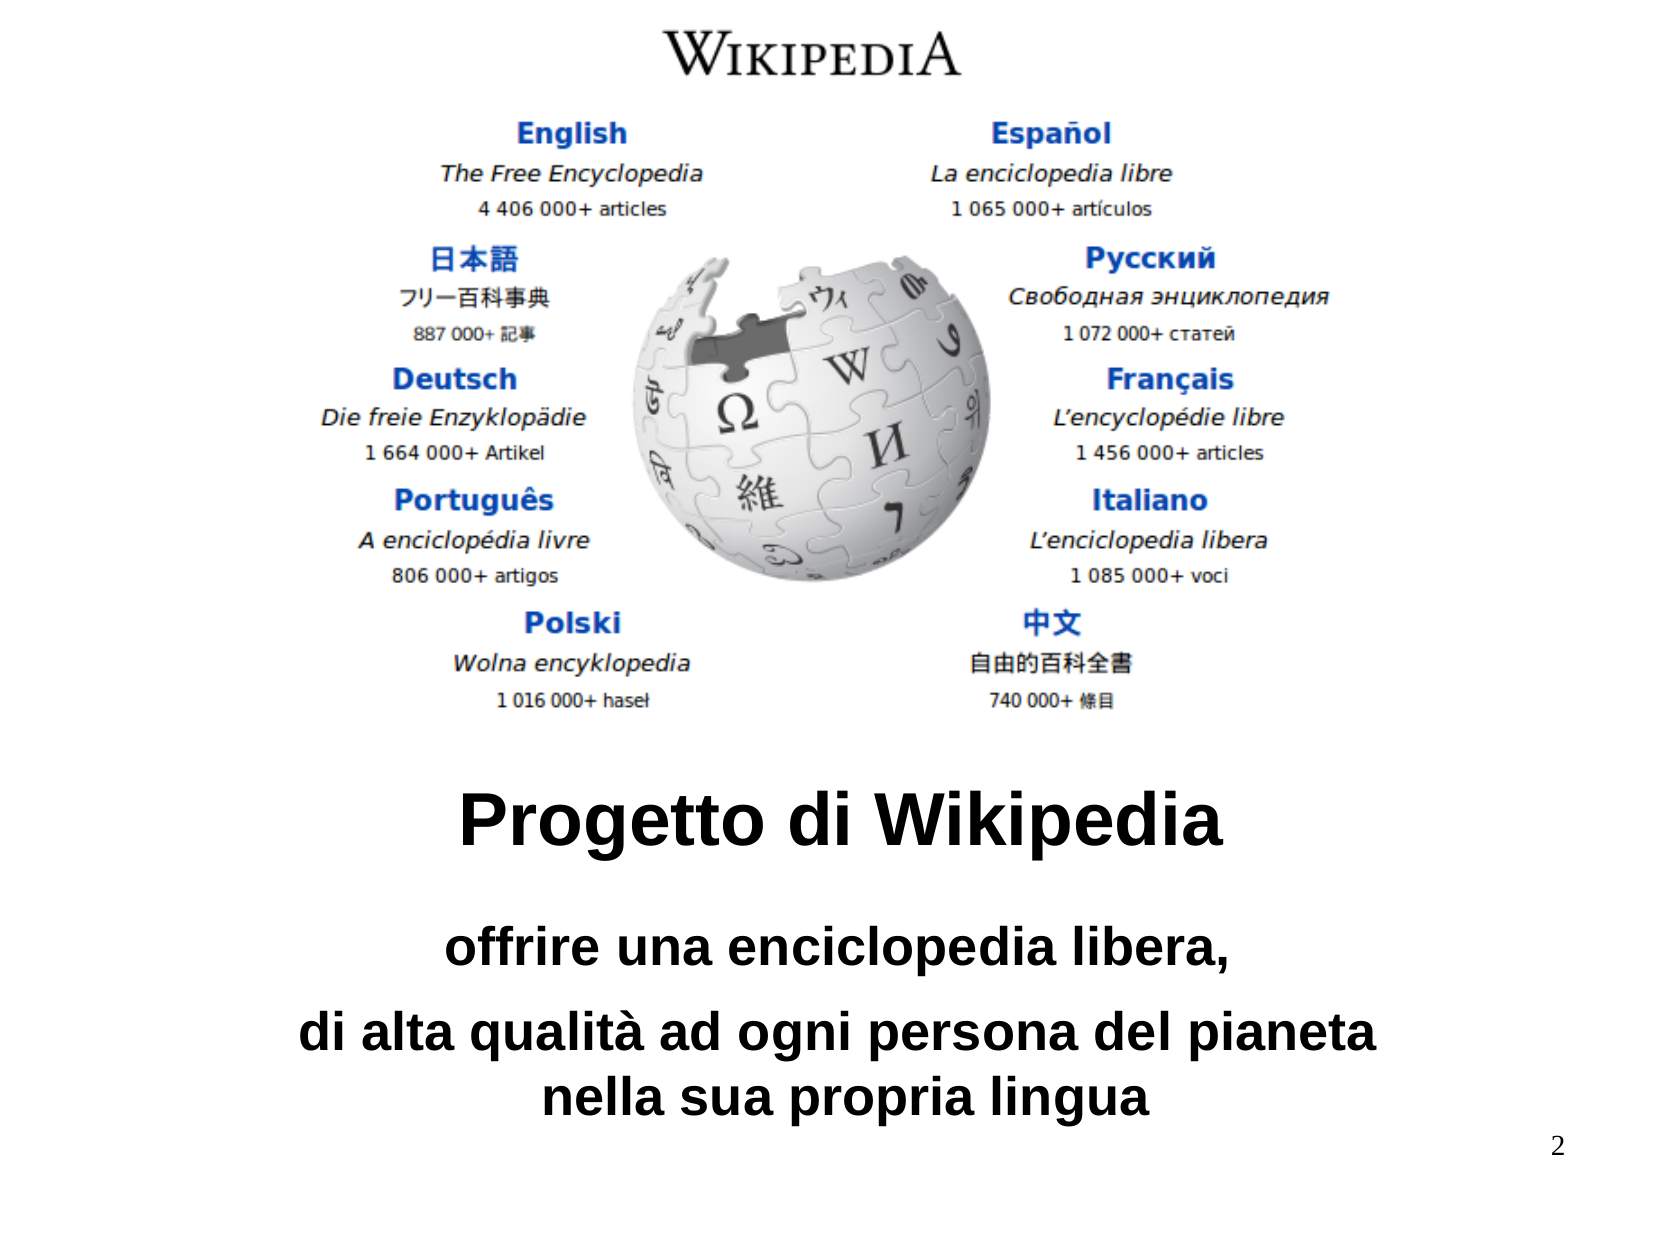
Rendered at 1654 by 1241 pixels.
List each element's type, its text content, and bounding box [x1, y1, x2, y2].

picture [309, 12, 1359, 719]
title Progetto di Wikipedia [99, 719, 1583, 922]
text_box offrire una enciclopedia libera, di alta qualità ad ogni persona del pianeta nella sua propria lingua [283, 903, 1409, 1134]
